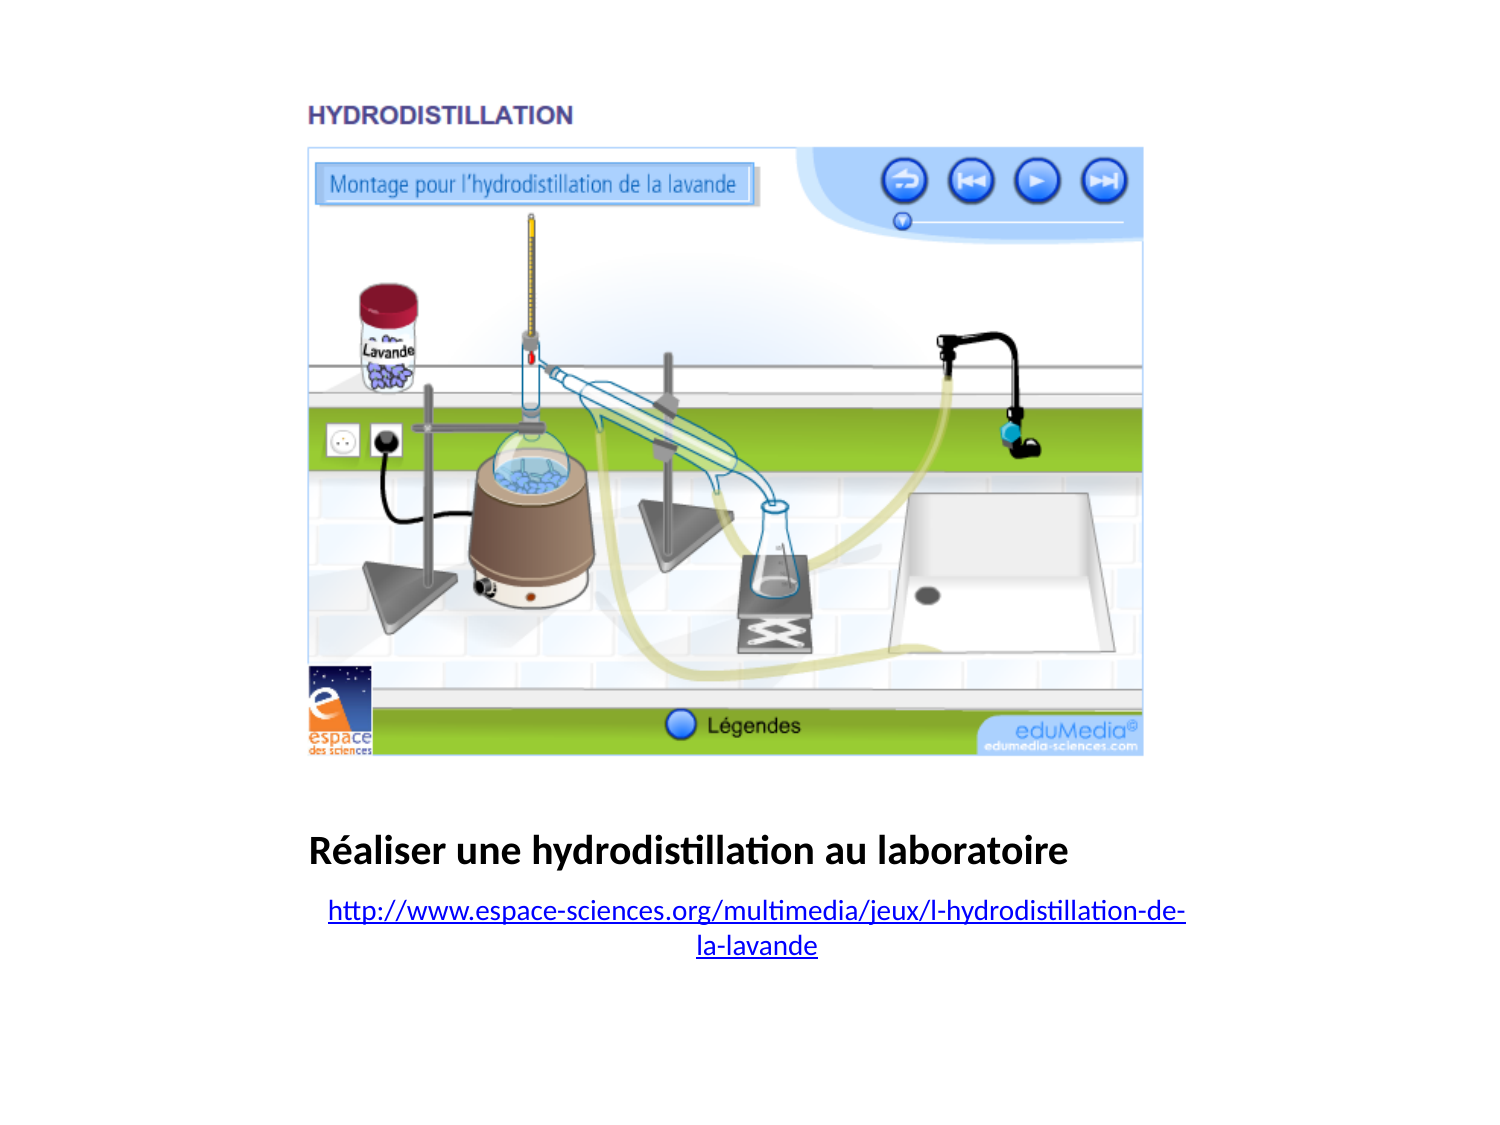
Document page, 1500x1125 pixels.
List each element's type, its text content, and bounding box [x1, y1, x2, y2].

title Réaliser une hydrodistillation au laboratoire [294, 787, 1194, 881]
picture [294, 100, 1194, 776]
list http://www.espace-sciences.org/multimedia/jeux/l-hydrodistillation-de-la-lavande [307, 883, 1208, 1016]
